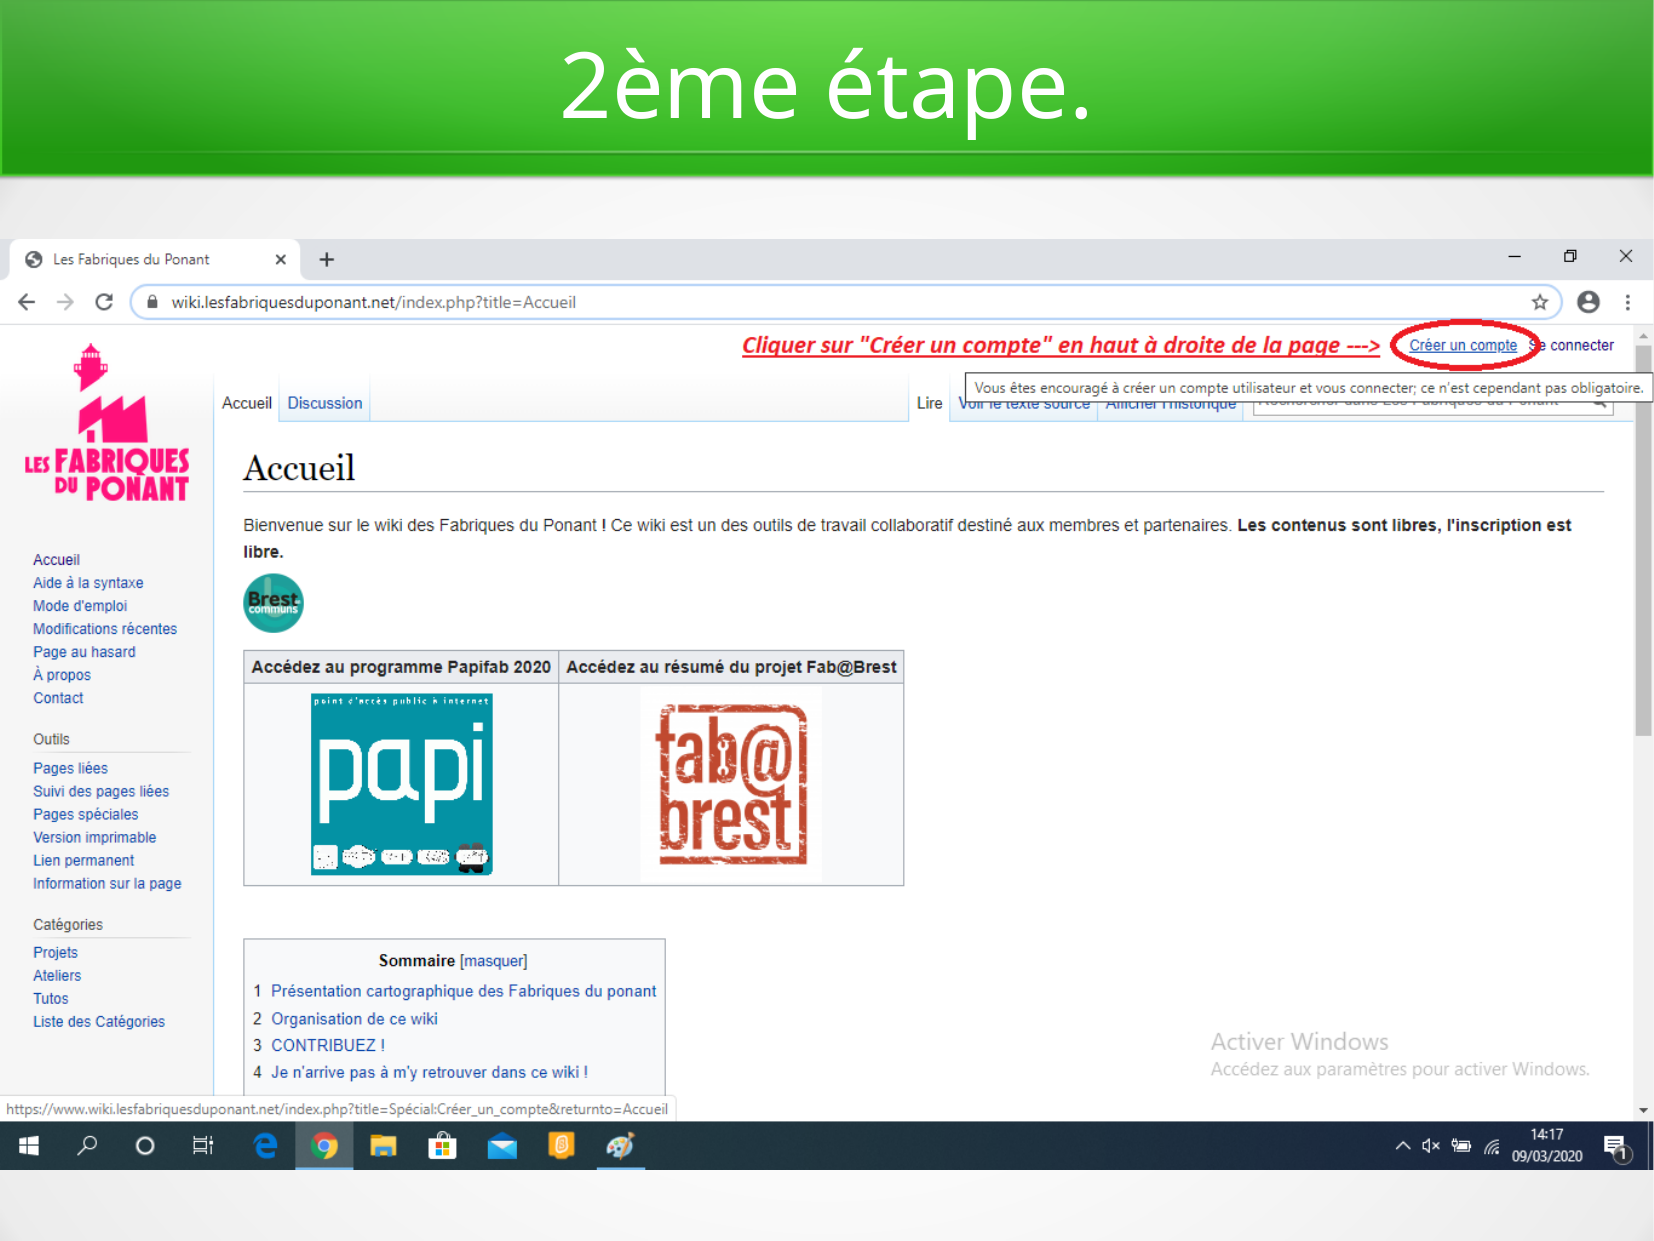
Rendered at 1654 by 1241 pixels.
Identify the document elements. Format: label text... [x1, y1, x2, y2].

title 2ème étape. [82, 11, 1571, 154]
picture [0, 0, 1654, 1241]
